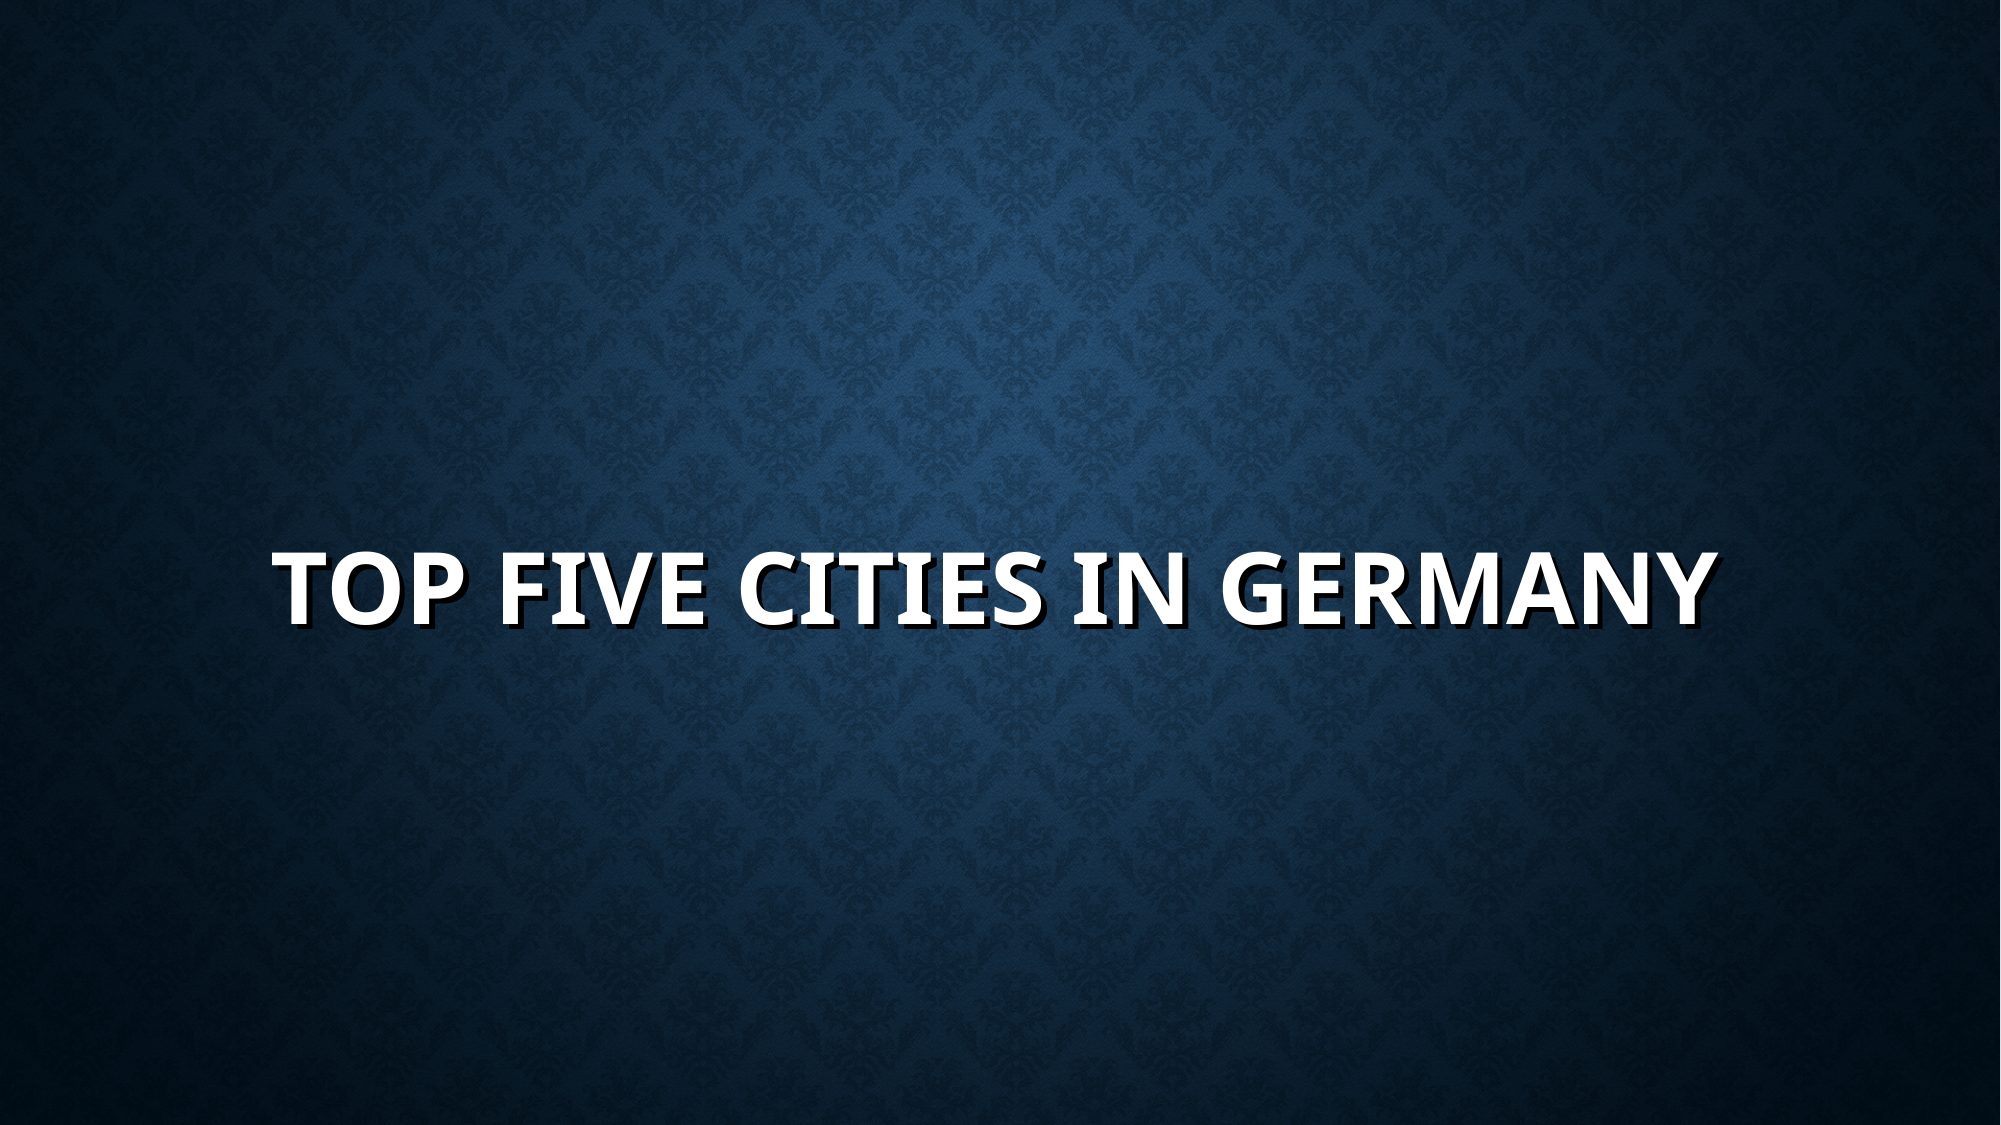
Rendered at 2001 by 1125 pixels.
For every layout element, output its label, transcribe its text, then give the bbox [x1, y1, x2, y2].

title Top Five Cities In Germany [72, 132, 1919, 654]
subtitle [927, 592, 1707, 829]
